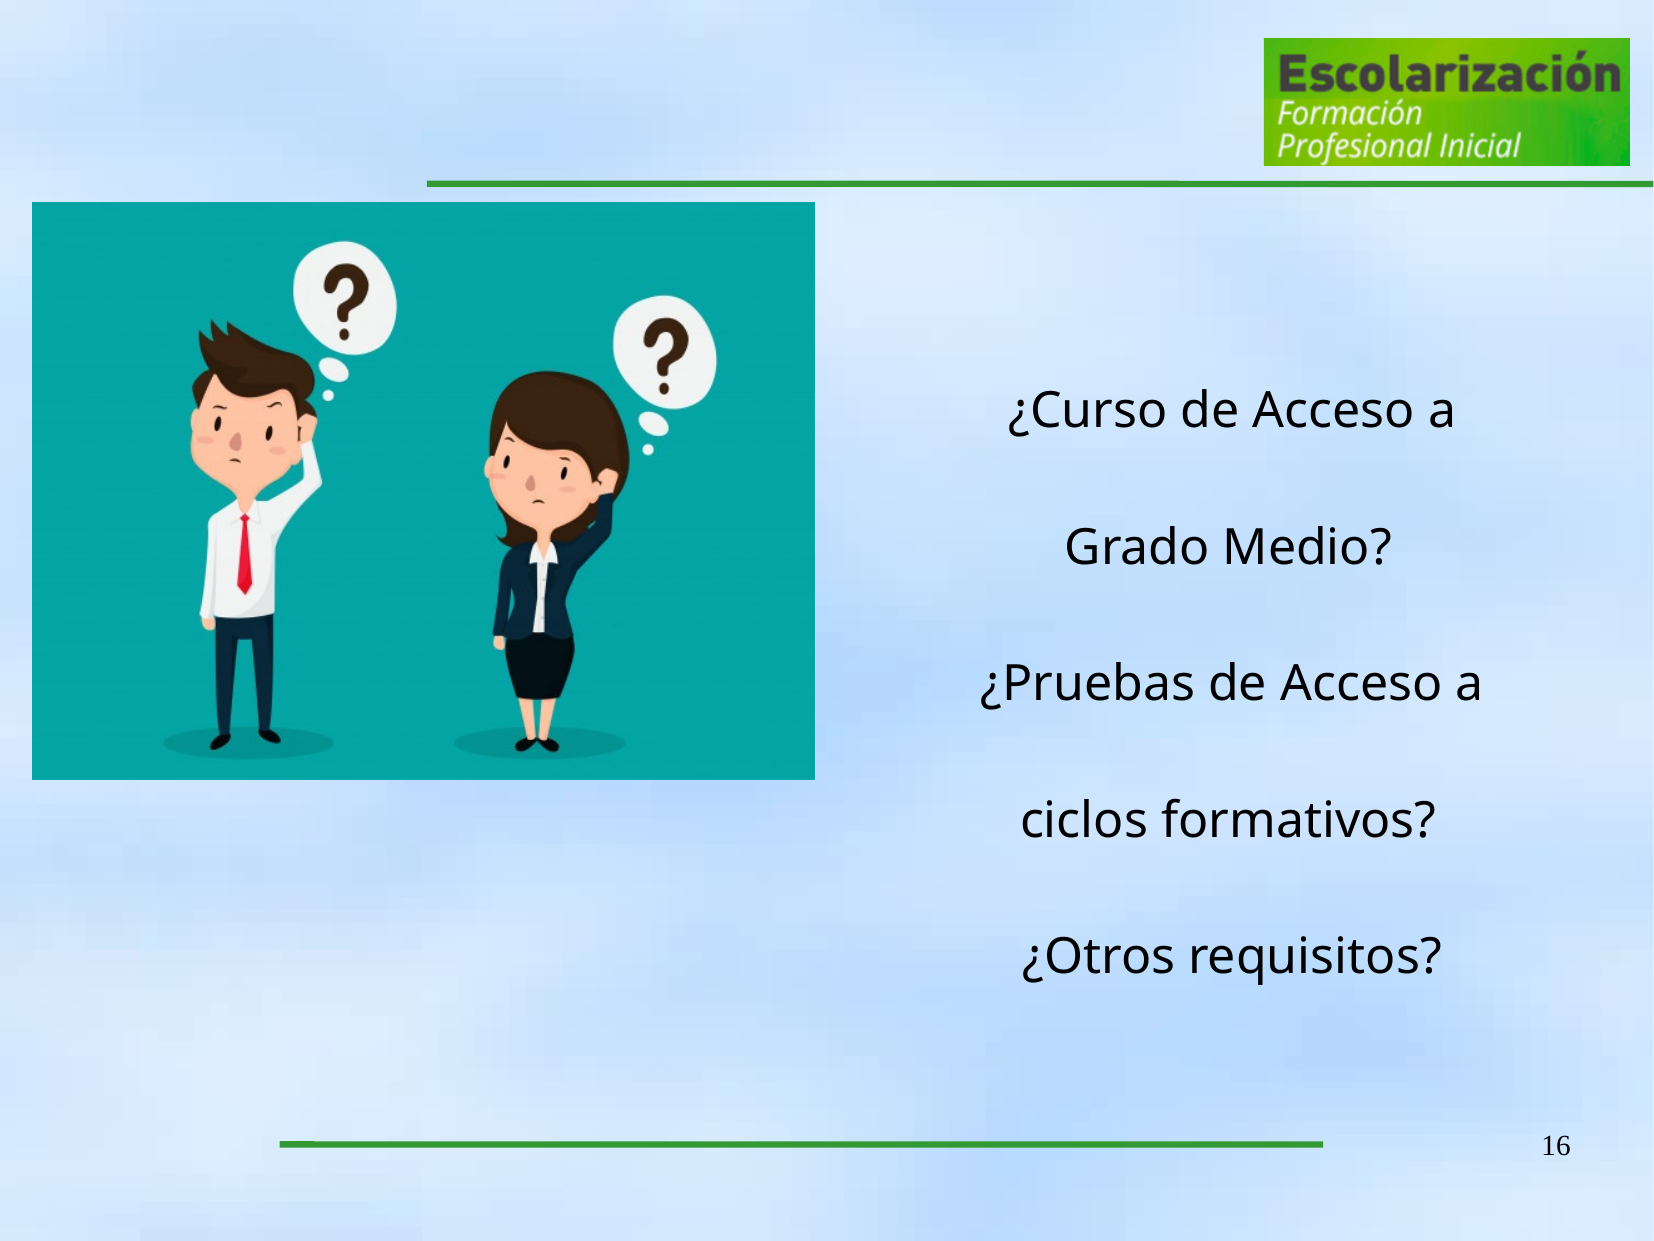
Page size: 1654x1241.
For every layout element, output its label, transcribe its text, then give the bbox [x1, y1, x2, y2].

picture [0, 0, 1654, 1241]
text_box ¿Curso de Acceso a Grado Medio? ¿Pruebas de Acceso a ciclos formativos? ¿Otros requisitos? [874, 298, 1548, 1009]
